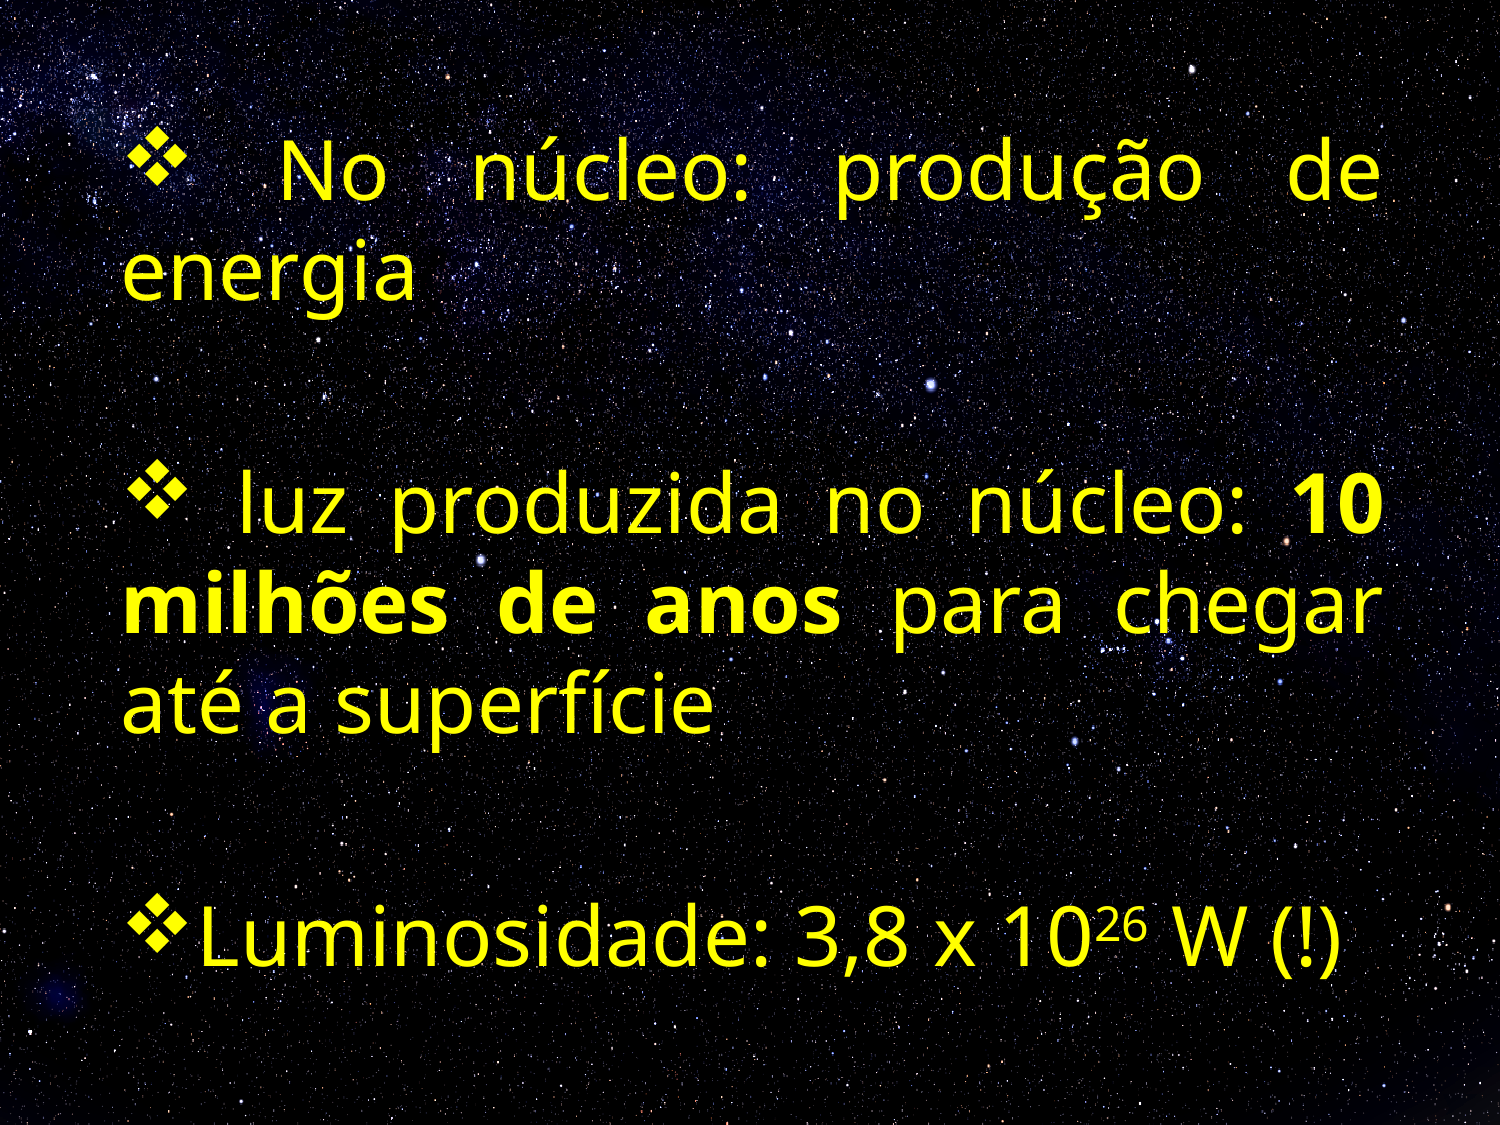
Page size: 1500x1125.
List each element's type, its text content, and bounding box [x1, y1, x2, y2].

picture [0, 0, 1500, 1125]
subtitle No núcleo: produção de energia luz produzida no núcleo: 10 milhões de anos para chegar até a superfície Luminosidade: 3,8 x 1026 W (!) [105, 109, 1400, 1071]
